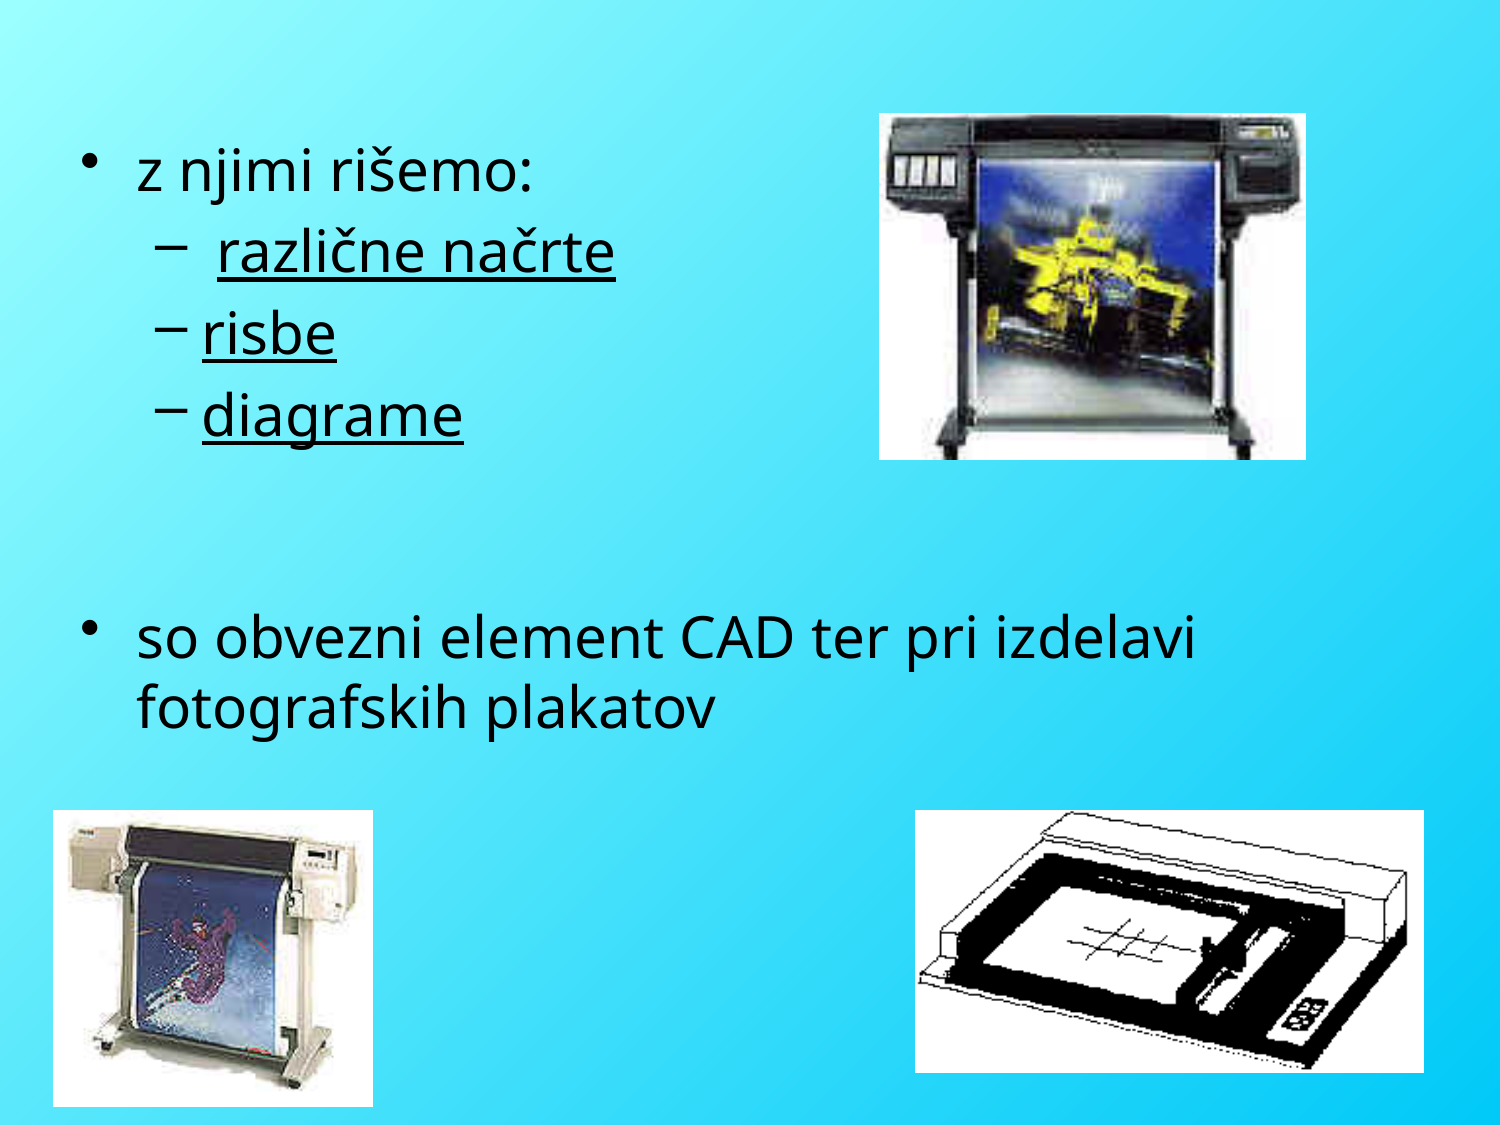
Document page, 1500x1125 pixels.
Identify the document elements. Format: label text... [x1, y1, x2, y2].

picture [879, 113, 1306, 460]
picture [915, 810, 1500, 1125]
picture [53, 810, 373, 1107]
list z njimi rišemo: različne načrte risbe diagrame so obvezni element CAD ter pri izdelavi fotografskih plakatov [64, 125, 1355, 868]
